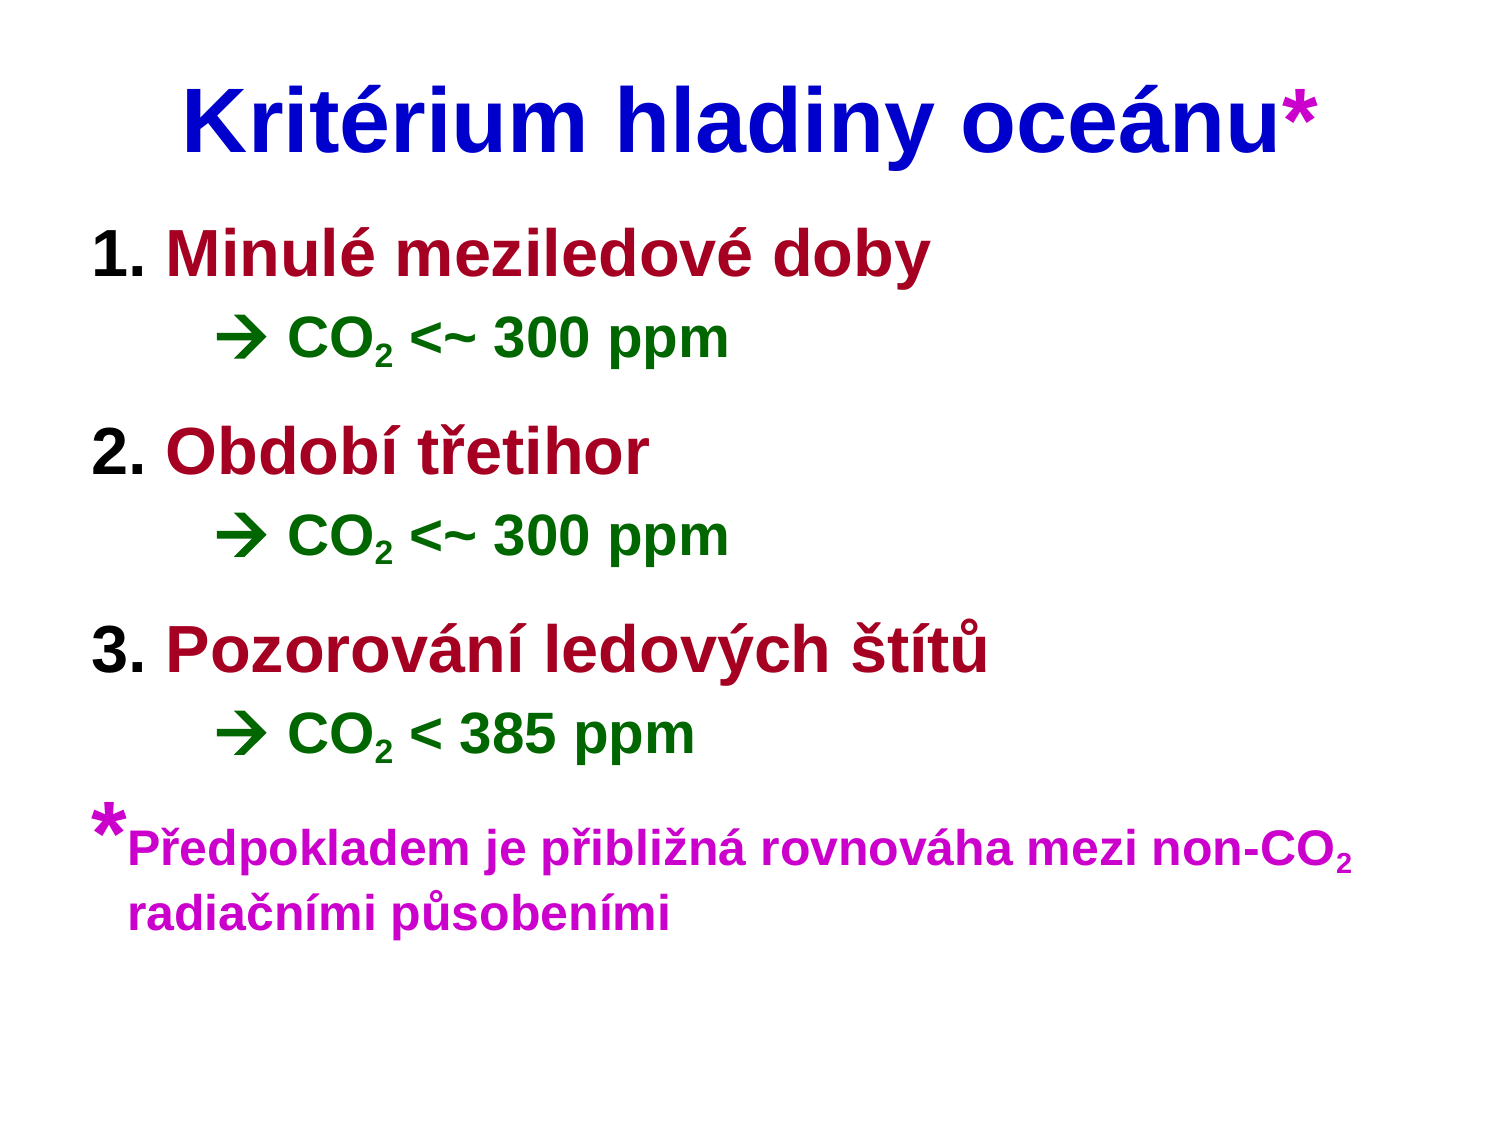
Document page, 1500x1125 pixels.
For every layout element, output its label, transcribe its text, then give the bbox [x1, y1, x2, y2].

list 1. Minulé meziledové doby  CO2 <~ 300 ppm 2. Období třetihor  CO2 <~ 300 ppm 3. Pozorování ledových štítů  CO2 < 385 ppm *Předpokladem je přibližná rovnováha mezi non-CO2 radiačními působeními [76, 208, 1427, 951]
title Kritérium hladiny oceánu* [75, 45, 1426, 197]
